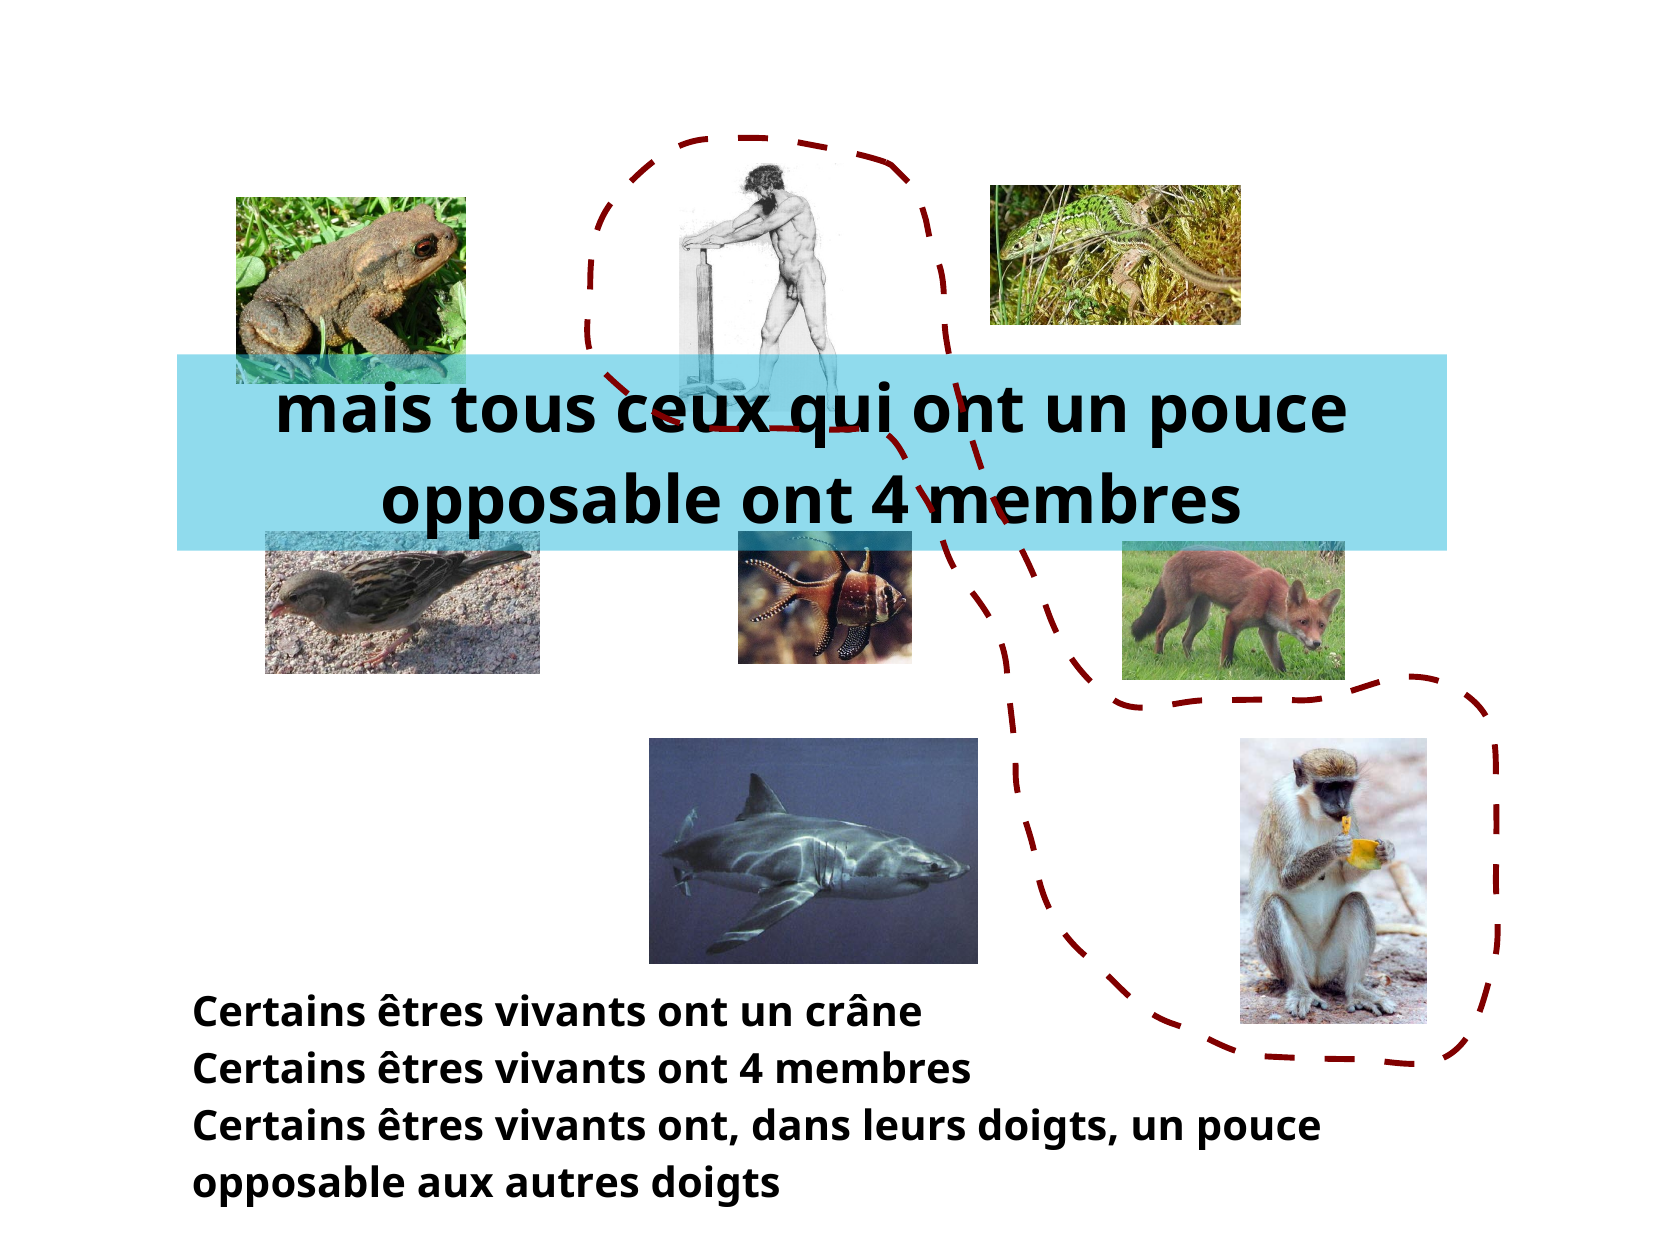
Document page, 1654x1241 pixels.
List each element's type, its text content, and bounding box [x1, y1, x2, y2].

picture [738, 531, 912, 664]
text_box Certains êtres vivants ont un crâne Certains êtres vivants ont 4 membres Certains êtres vivants ont, dans leurs doigts, un pouce opposable aux autres doigts [177, 974, 1506, 1191]
picture [679, 163, 844, 354]
picture [1122, 541, 1345, 680]
picture [990, 185, 1241, 325]
picture [236, 197, 466, 354]
picture [1240, 738, 1427, 1024]
picture [265, 531, 540, 674]
picture [649, 738, 978, 964]
text_box mais tous ceux qui ont un pouce opposable ont 4 membres [177, 354, 1447, 531]
